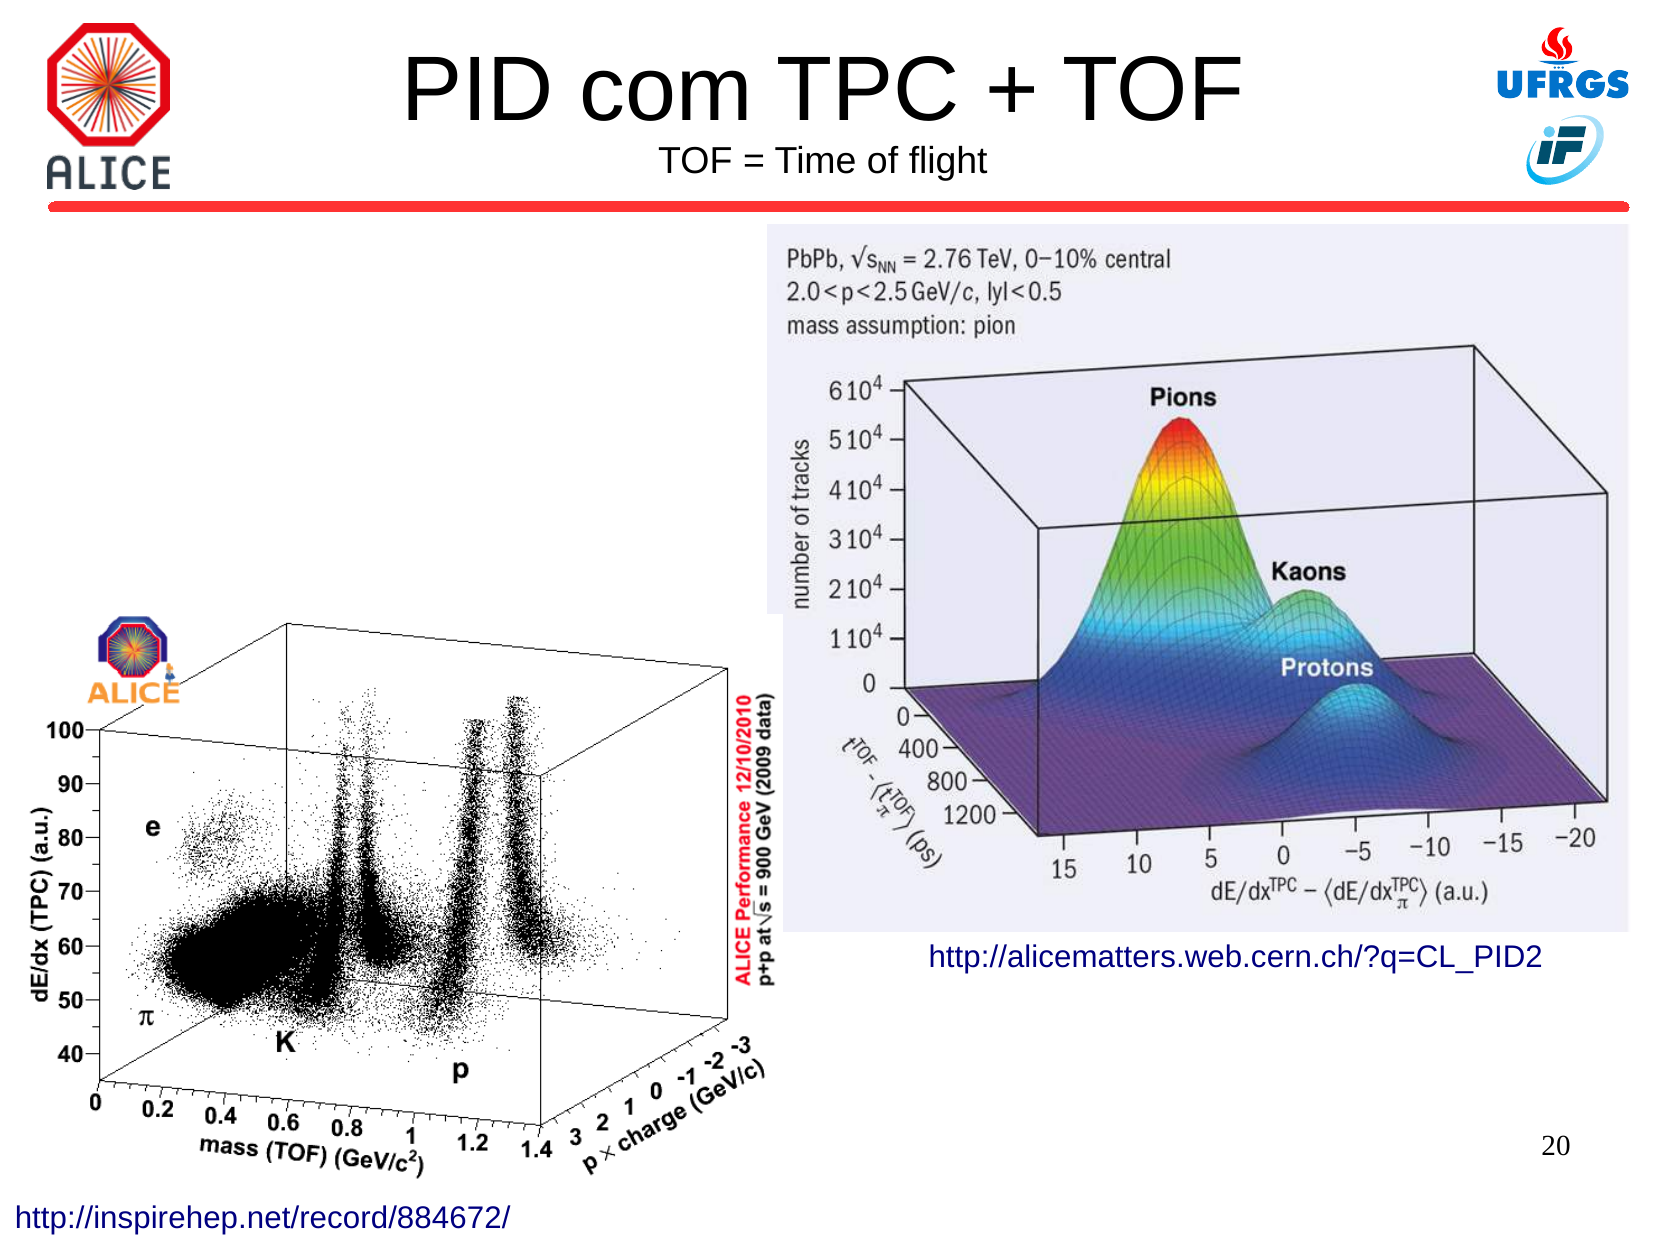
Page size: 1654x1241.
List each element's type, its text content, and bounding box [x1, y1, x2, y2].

picture [1526, 153, 1531, 162]
picture [23, 224, 1631, 1182]
text_box http://alicematters.web.cern.ch/?q=CL_PID2 [913, 932, 1583, 982]
picture [1542, 176, 1558, 185]
text_box http://inspirehep.net/record/884672/ [0, 1192, 544, 1241]
title PID com TPC + TOF TOF = Time of flight [193, 5, 1453, 213]
picture [1497, 27, 1629, 103]
picture [47, 23, 170, 190]
